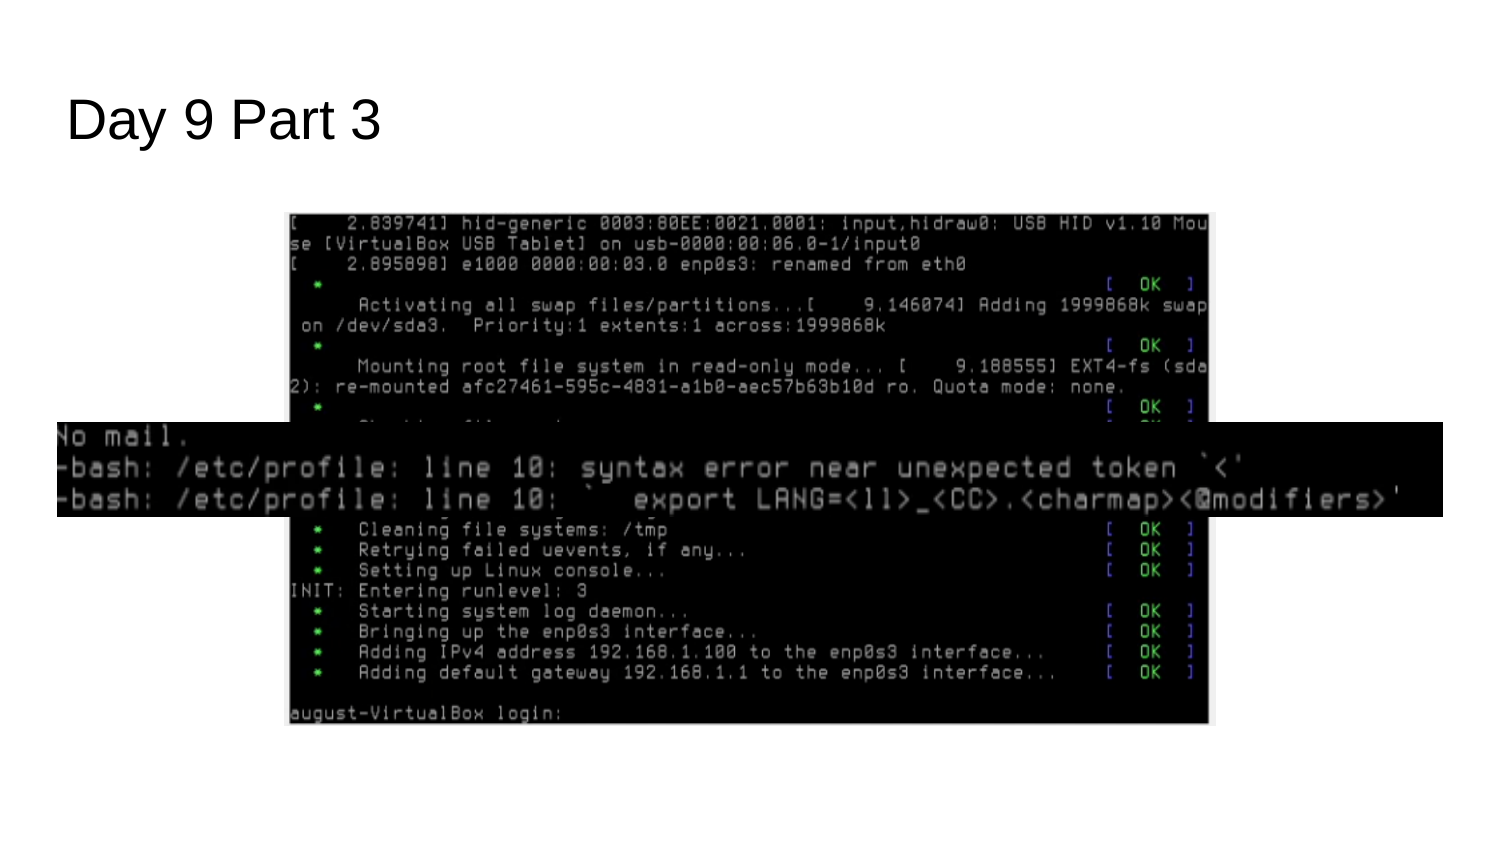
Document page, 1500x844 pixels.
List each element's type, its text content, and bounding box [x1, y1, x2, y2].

title Day 9 Part 3 [51, 72, 1449, 167]
picture [57, 212, 1443, 726]
